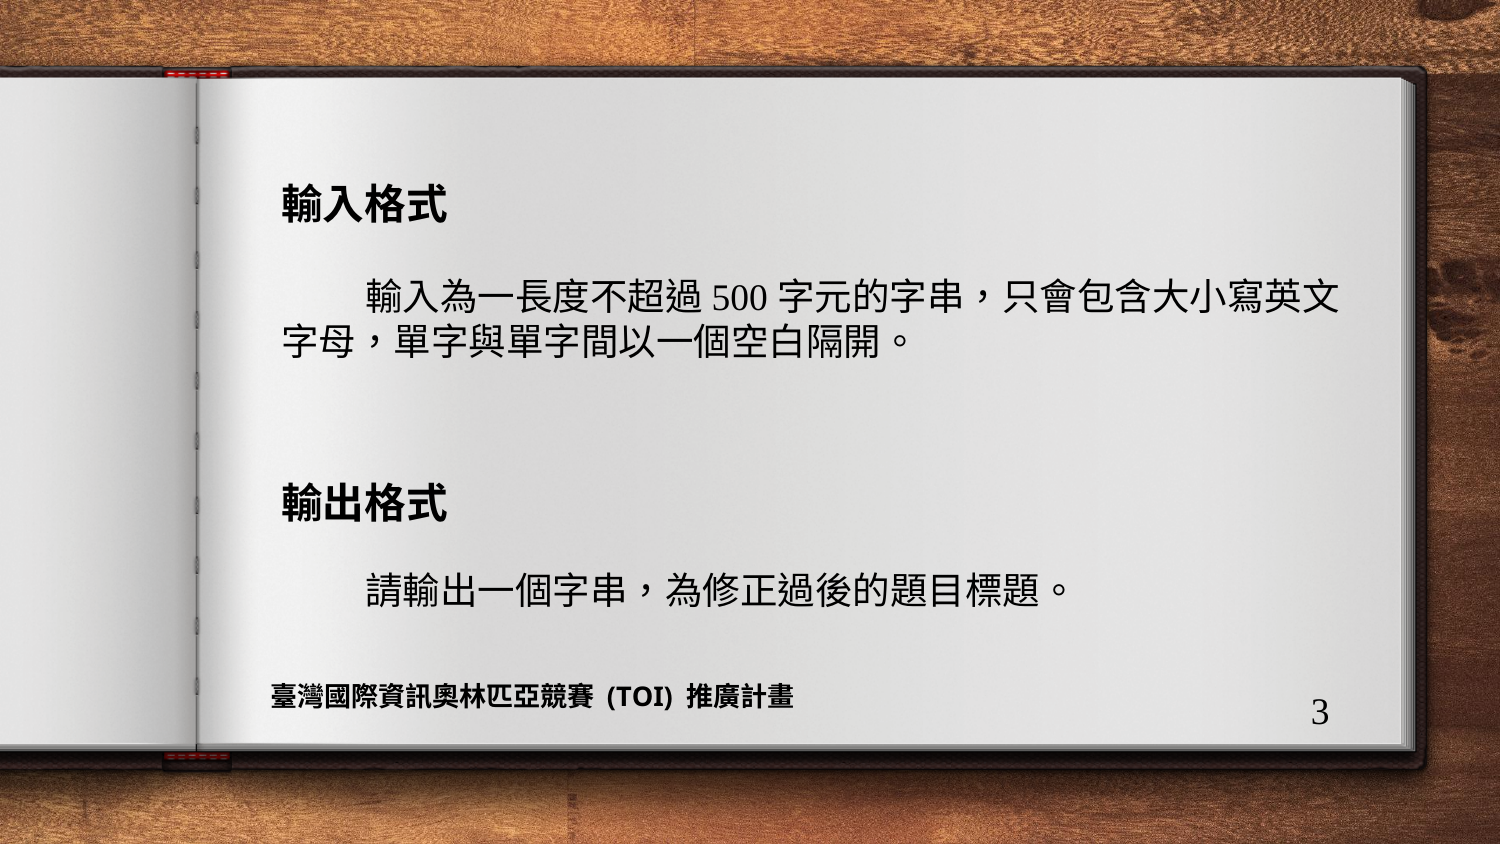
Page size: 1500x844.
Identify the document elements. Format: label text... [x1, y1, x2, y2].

text_box [1295, 672, 1386, 737]
text_box 輸出格式 請輸出一個字串，為修正過後的題目標題。 [266, 470, 1368, 620]
text_box 輸入格式 輸入為一長度不超過500字元的字串，只會包含大小寫英文字母，單字與單字間以一個空白隔開。 [266, 171, 1368, 371]
